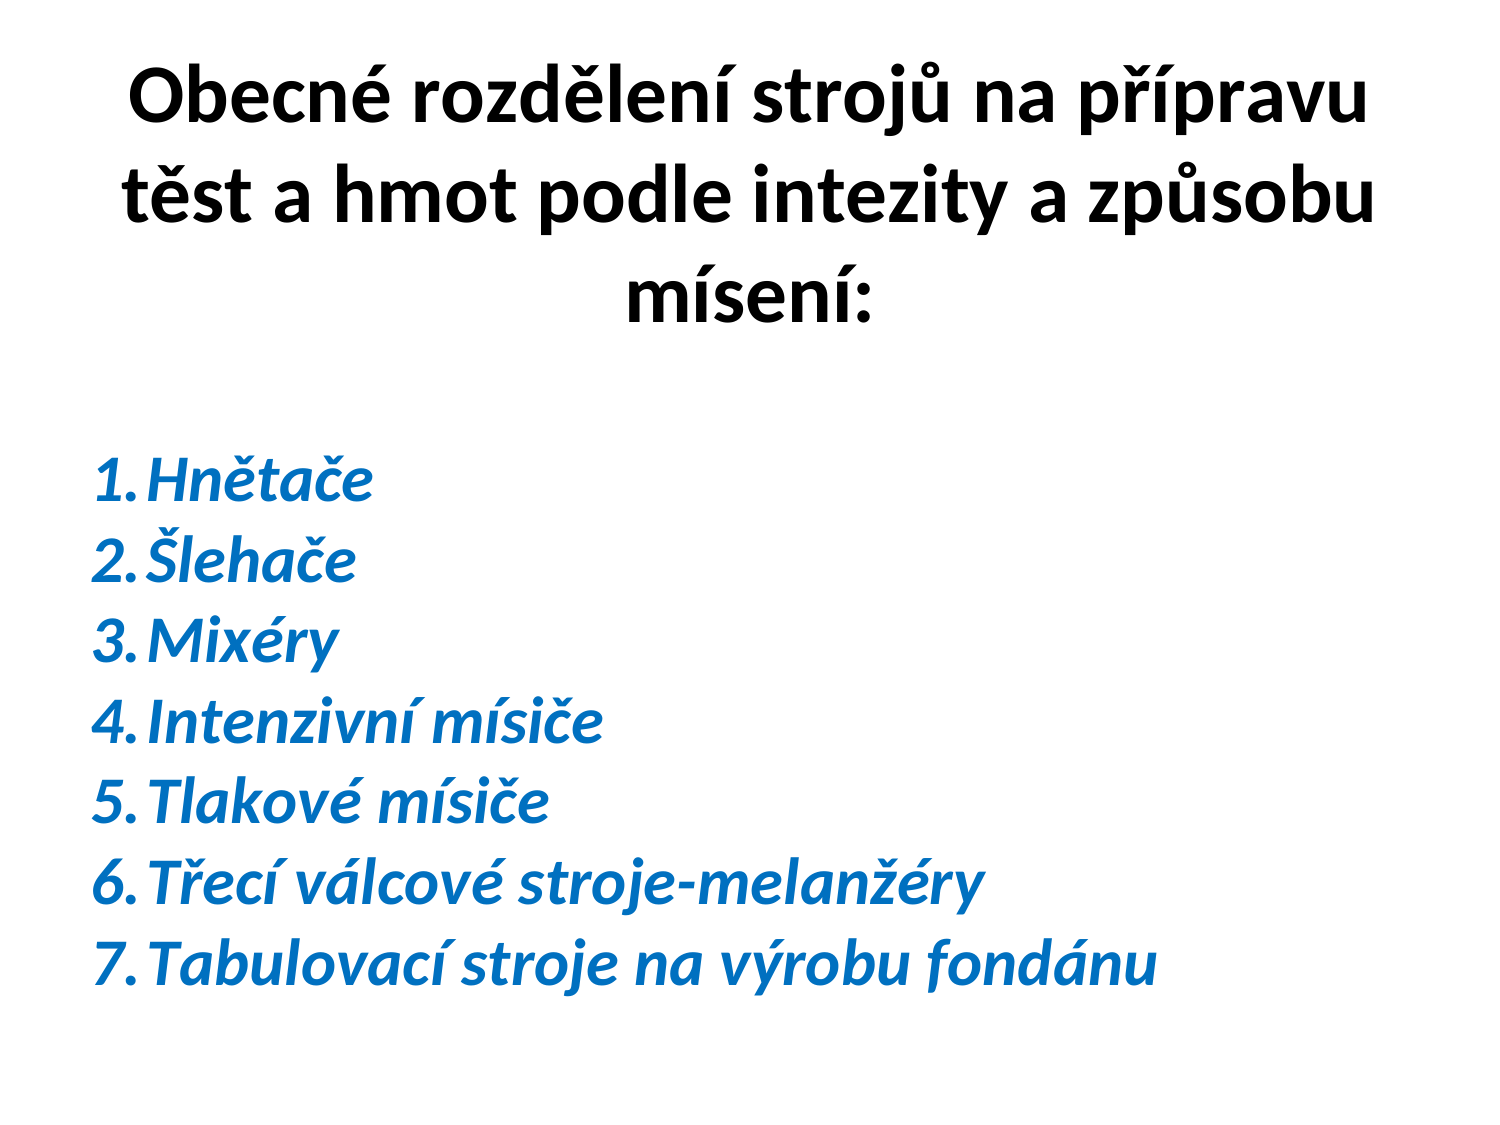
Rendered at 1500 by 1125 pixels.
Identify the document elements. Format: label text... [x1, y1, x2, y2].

title Obecné rozdělení strojů na přípravu těst a hmot podle intezity a způsobu mísení: [75, 0, 1426, 262]
list Hnětače Šlehače Mixéry Intenzivní mísiče Tlakové mísiče Třecí válcové stroje-melanžéry Tabulovací stroje na výrobu fondánu [75, 262, 1426, 1095]
